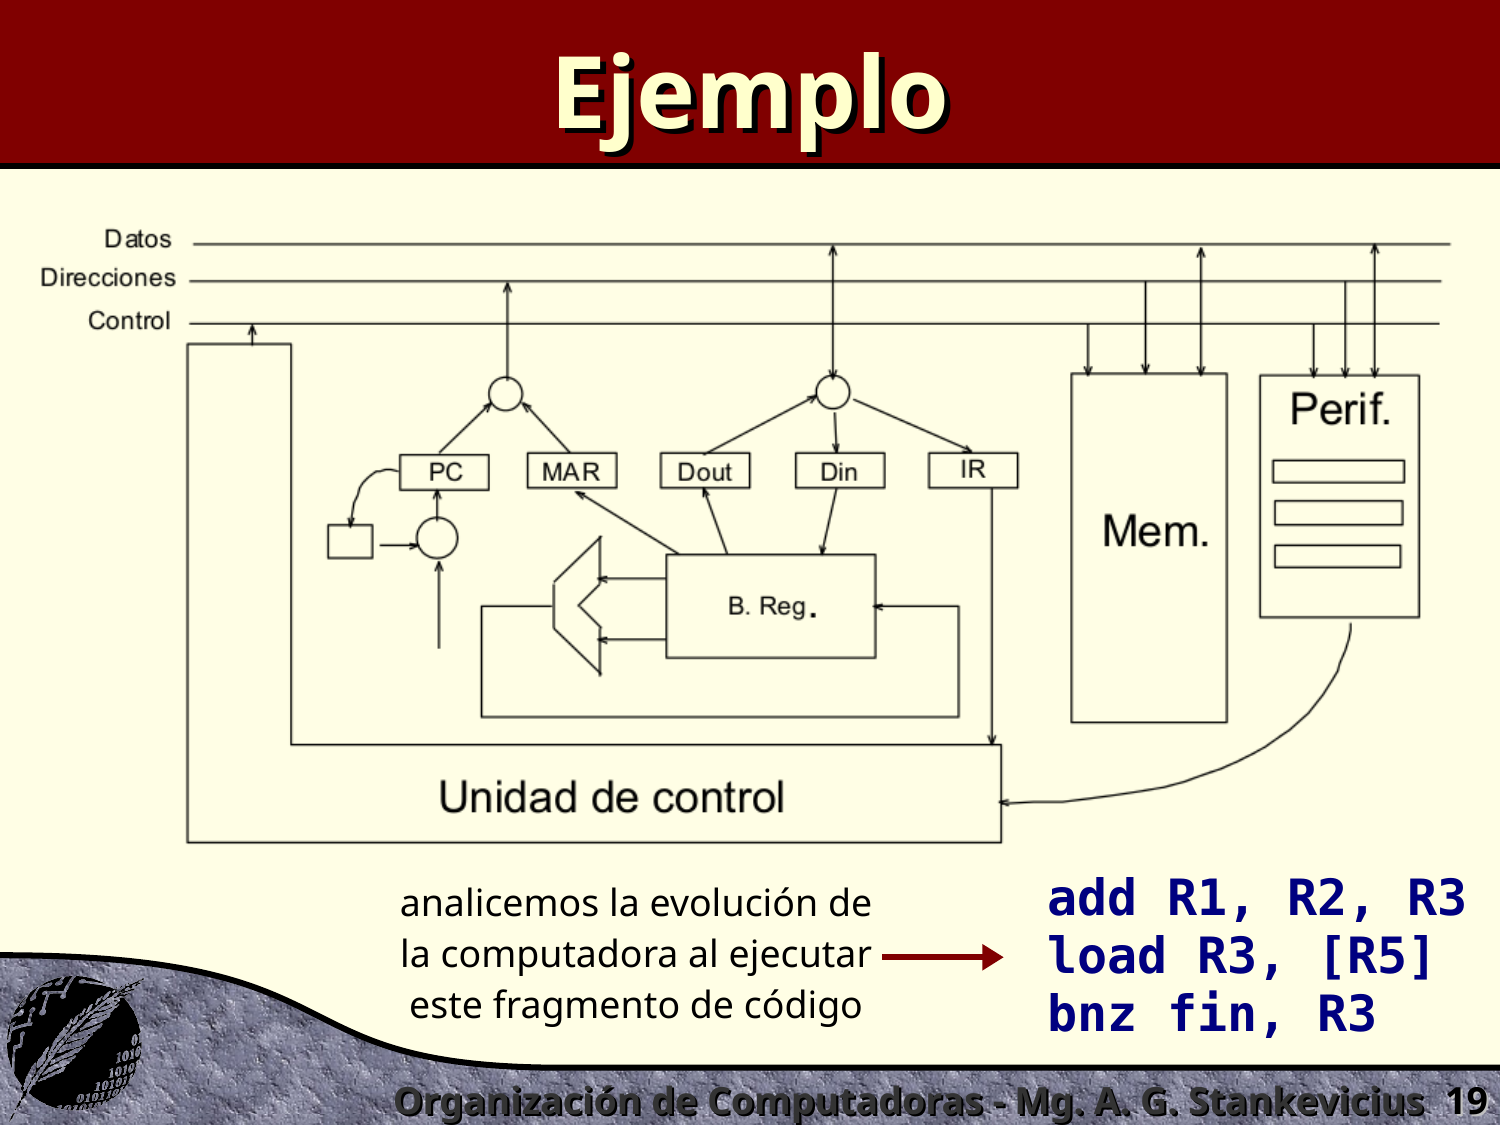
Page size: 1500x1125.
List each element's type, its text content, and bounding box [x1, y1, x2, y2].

text_box add R1, R2, R3 load R3, [R5] bnz fin, R3 [1032, 863, 1483, 1052]
title Ejemplo [15, 5, 1485, 160]
picture [448, 1100, 455, 1110]
text_box analicemos la evolución de la computadora al ejecutar este fragmento de código [385, 868, 882, 1042]
picture [0, 959, 1500, 1125]
picture [802, 1100, 806, 1110]
picture [21, 203, 1483, 863]
picture [1058, 1100, 1065, 1110]
